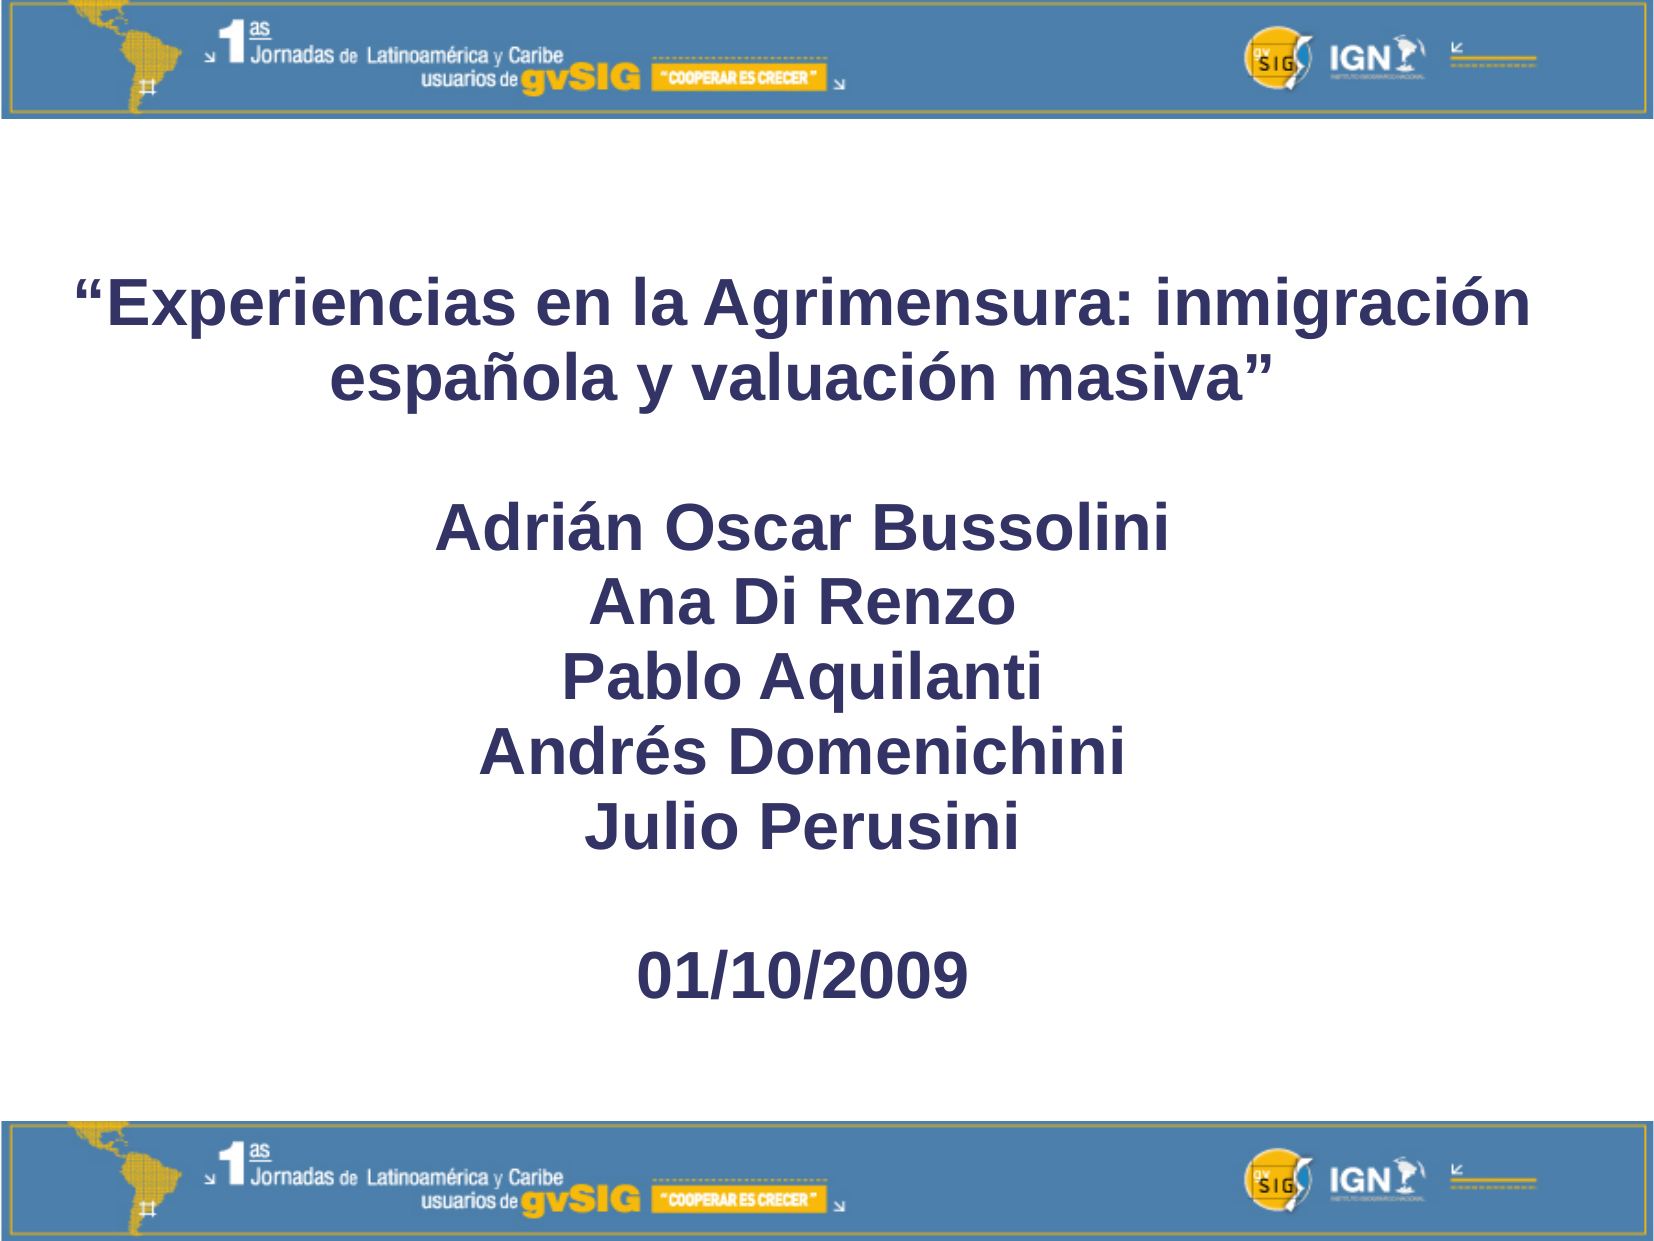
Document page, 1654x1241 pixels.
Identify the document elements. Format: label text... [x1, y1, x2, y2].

text_box “Experiencias en la Agrimensura: inmigración española y valuación masiva” Adrián Oscar Bussolini Ana Di Renzo Pablo Aquilanti Andrés Domenichini Julio Perusini 01/10/2009 [59, 209, 1548, 1070]
picture [0, 1121, 1654, 1241]
picture [0, 0, 1654, 119]
